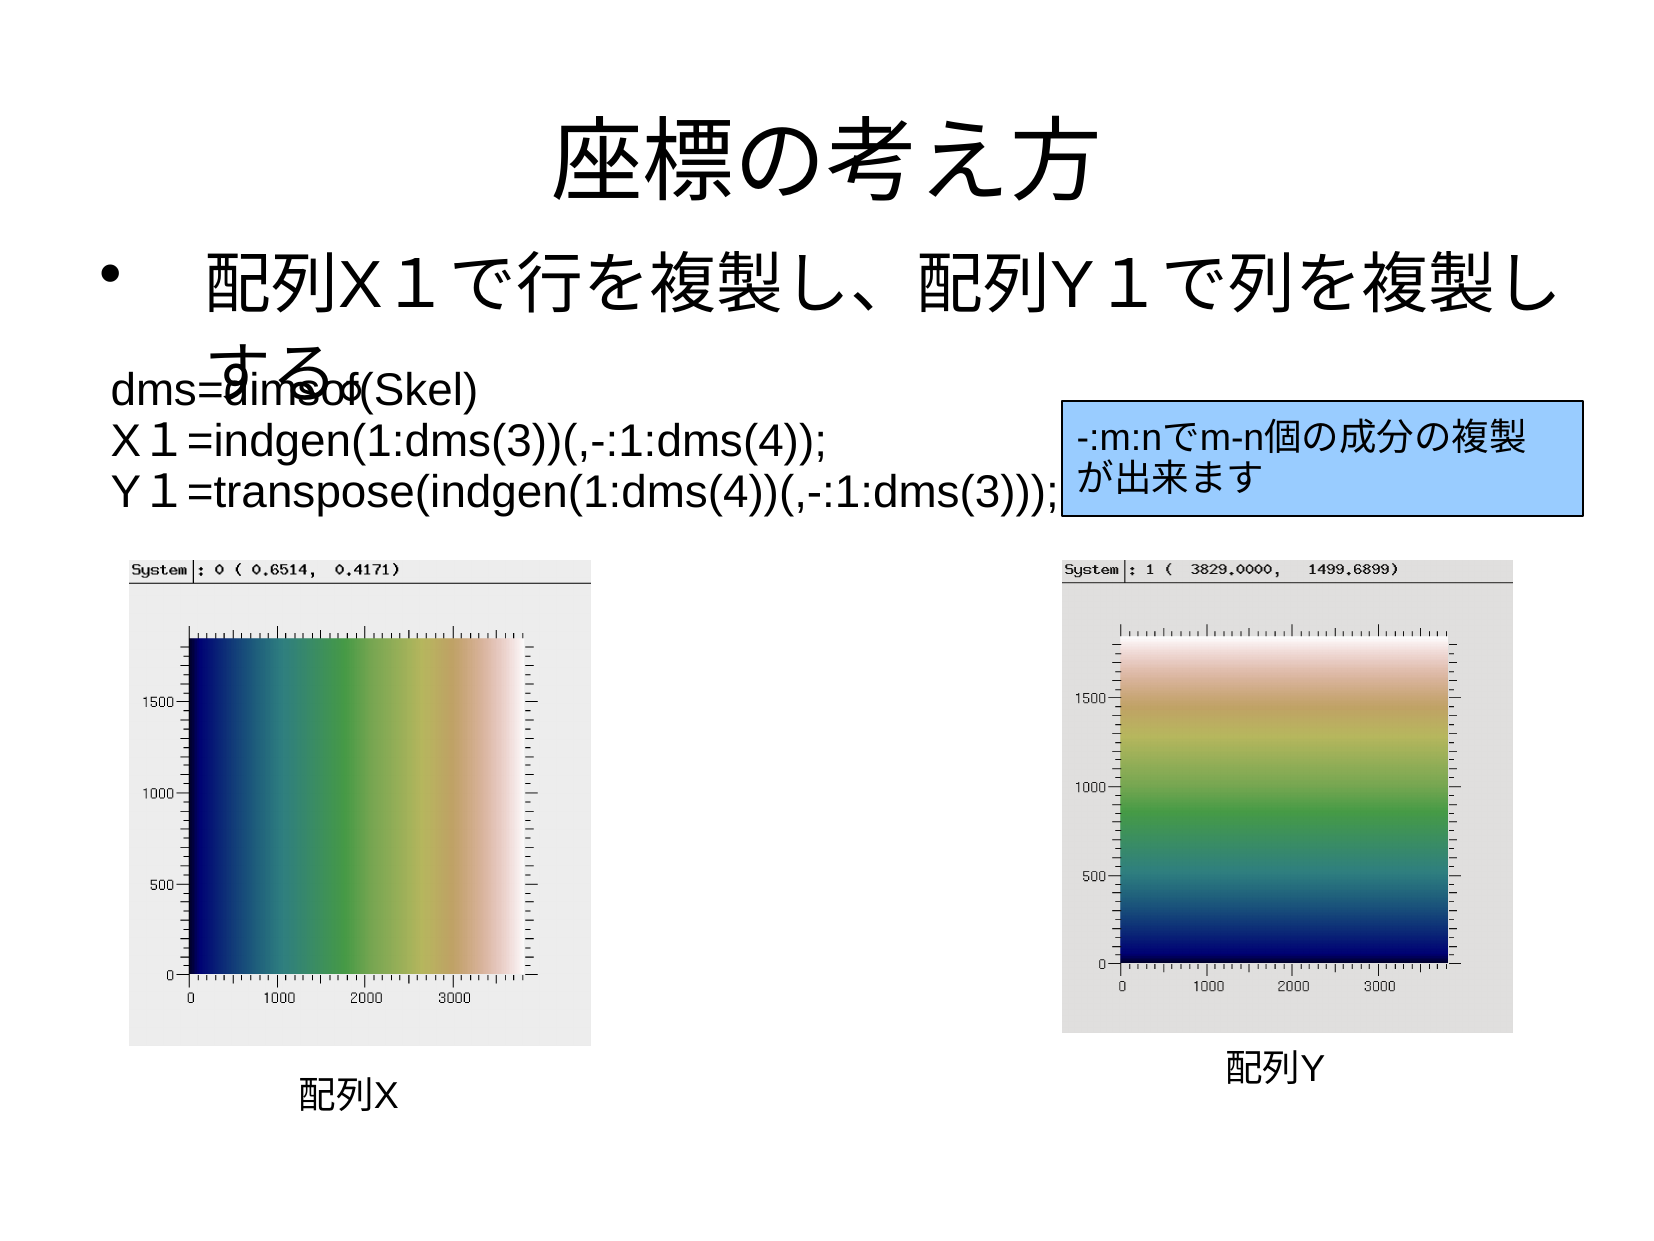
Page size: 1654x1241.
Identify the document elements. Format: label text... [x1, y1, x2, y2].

list 配列X１で行を複製し、配列Y１で列を複製しする。 [63, 231, 1570, 355]
text_box 配列X [284, 1065, 414, 1123]
picture [129, 560, 591, 1046]
text_box -:m:nでm-n個の成分の複製 が出来ます [1061, 400, 1583, 517]
text_box 配列Y [1210, 1037, 1341, 1095]
text_box dms=dimsof(Skel)‏ X１=indgen(1:dms(3))(,-:1:dms(4)); Y１=transpose(indgen(1:dms(4))(,-:1:dms(3))); [95, 354, 1123, 553]
title 座標の考え方 [82, 49, 1571, 257]
picture [1062, 560, 1513, 1034]
